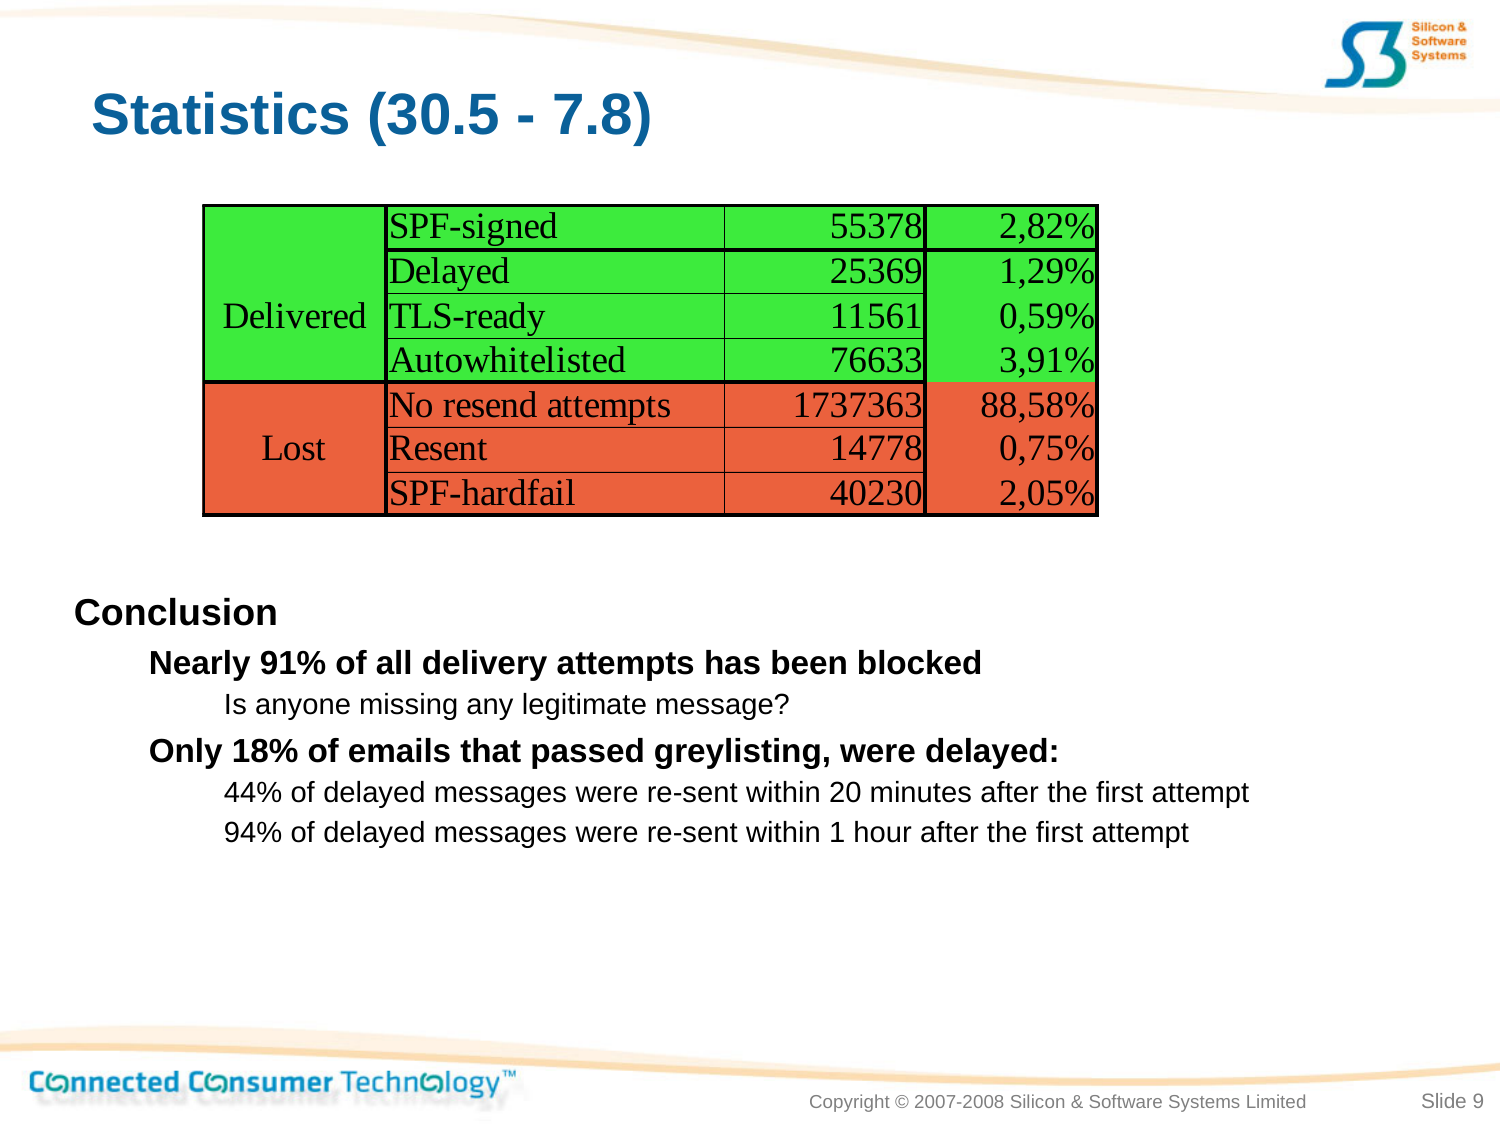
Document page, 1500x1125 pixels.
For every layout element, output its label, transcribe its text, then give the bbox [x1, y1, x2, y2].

chart [202, 204, 1105, 521]
title Statistics (30.5 - 7.8)‏ [76, 66, 1427, 162]
picture [0, 0, 1500, 1125]
text_box Conclusion Nearly 91% of all delivery attempts has been blocked Is anyone missing any legitimate message? Only 18% of emails that passed greylisting, were delayed: 44% of delayed messages were re-sent within 20 minutes after the first attempt 94% of delayed messages were re-sent within 1 hour after the first attempt [59, 580, 1410, 966]
